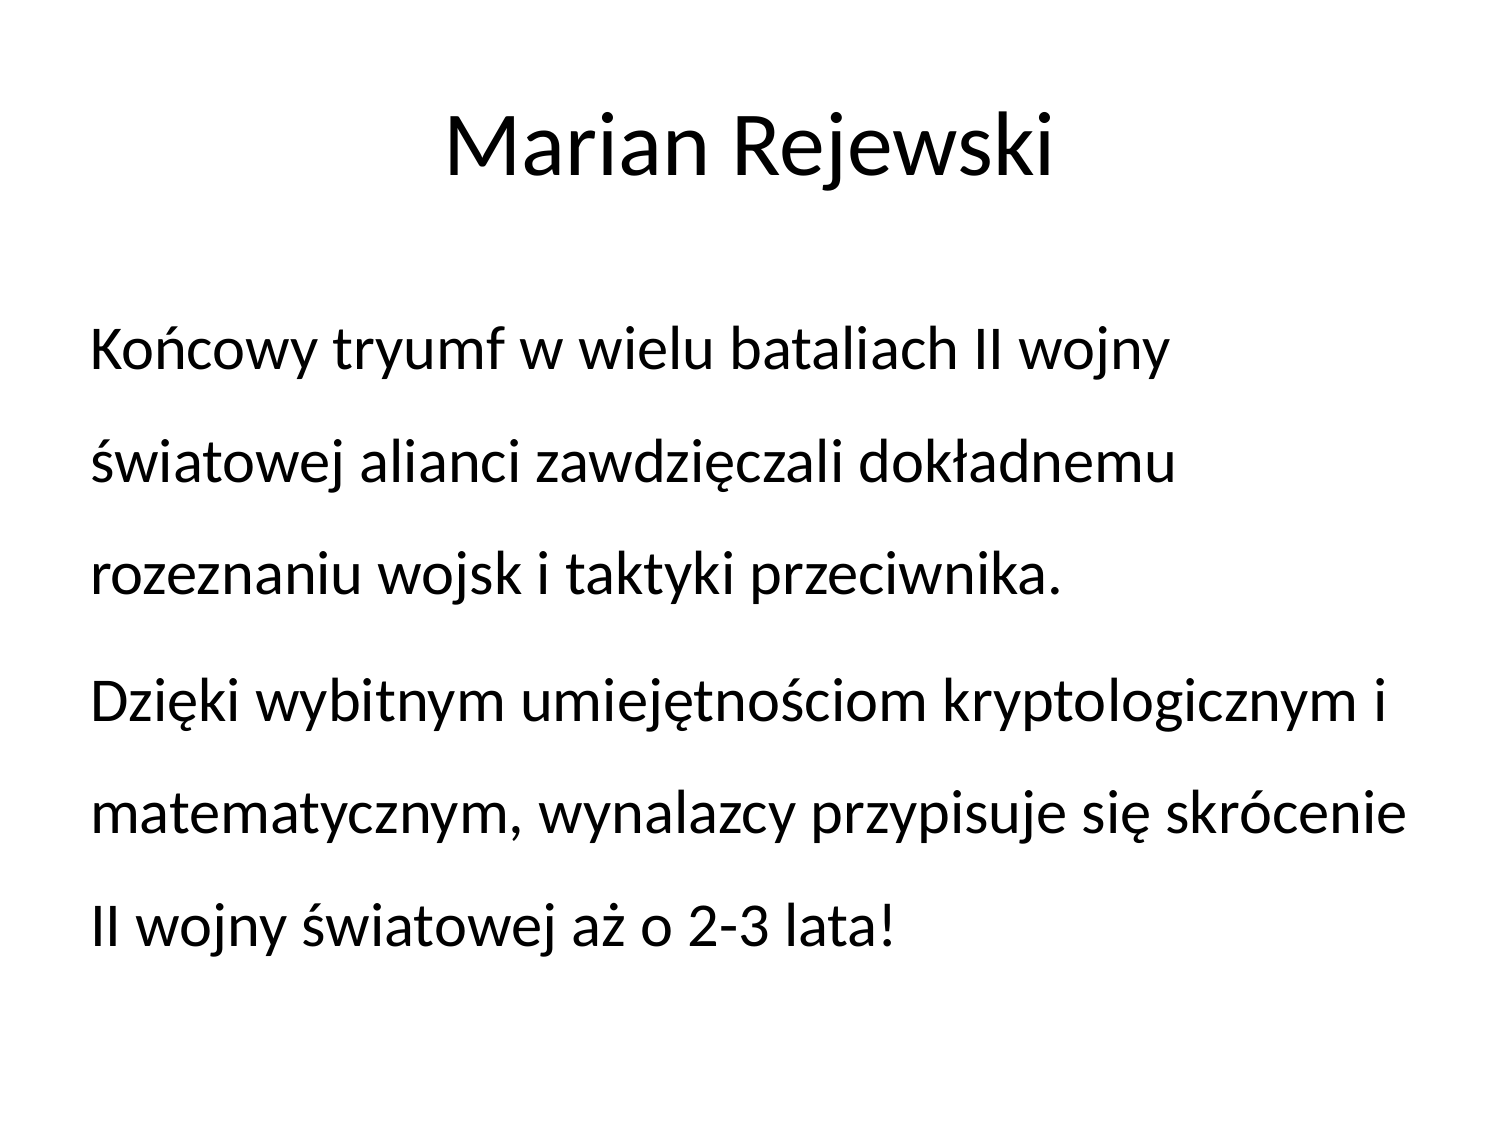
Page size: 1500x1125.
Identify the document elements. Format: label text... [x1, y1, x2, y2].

list Końcowy tryumf w wielu bataliach II wojny światowej alianci zawdzięczali dokładnemu rozeznaniu wojsk i taktyki przeciwnika. Dzięki wybitnym umiejętnościom kryptologicznym i matematycznym, wynalazcy przypisuje się skrócenie II wojny światowej aż o 2-3 lata! [75, 262, 1426, 1005]
title Marian Rejewski [75, 45, 1426, 233]
